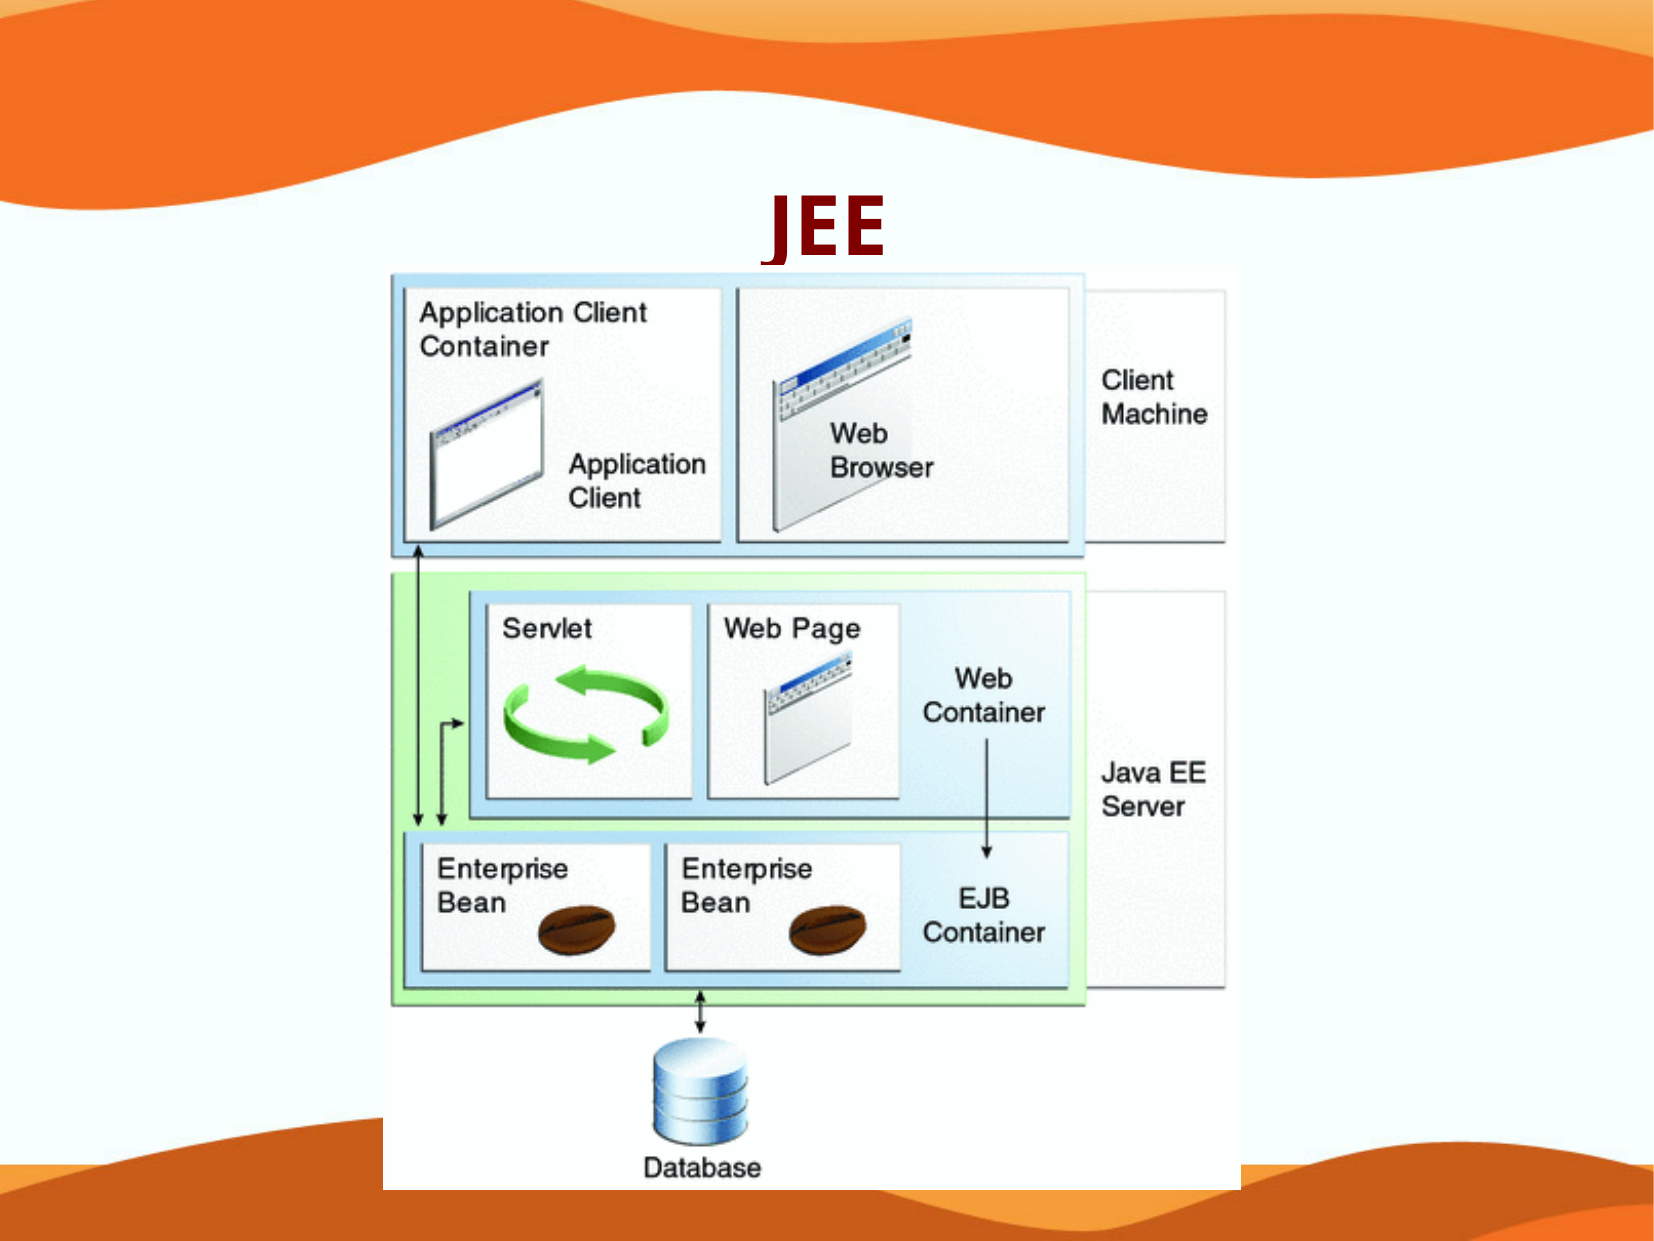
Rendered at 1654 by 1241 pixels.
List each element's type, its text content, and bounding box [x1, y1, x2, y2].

picture [0, 0, 1654, 1241]
title JEE [121, 144, 1534, 303]
